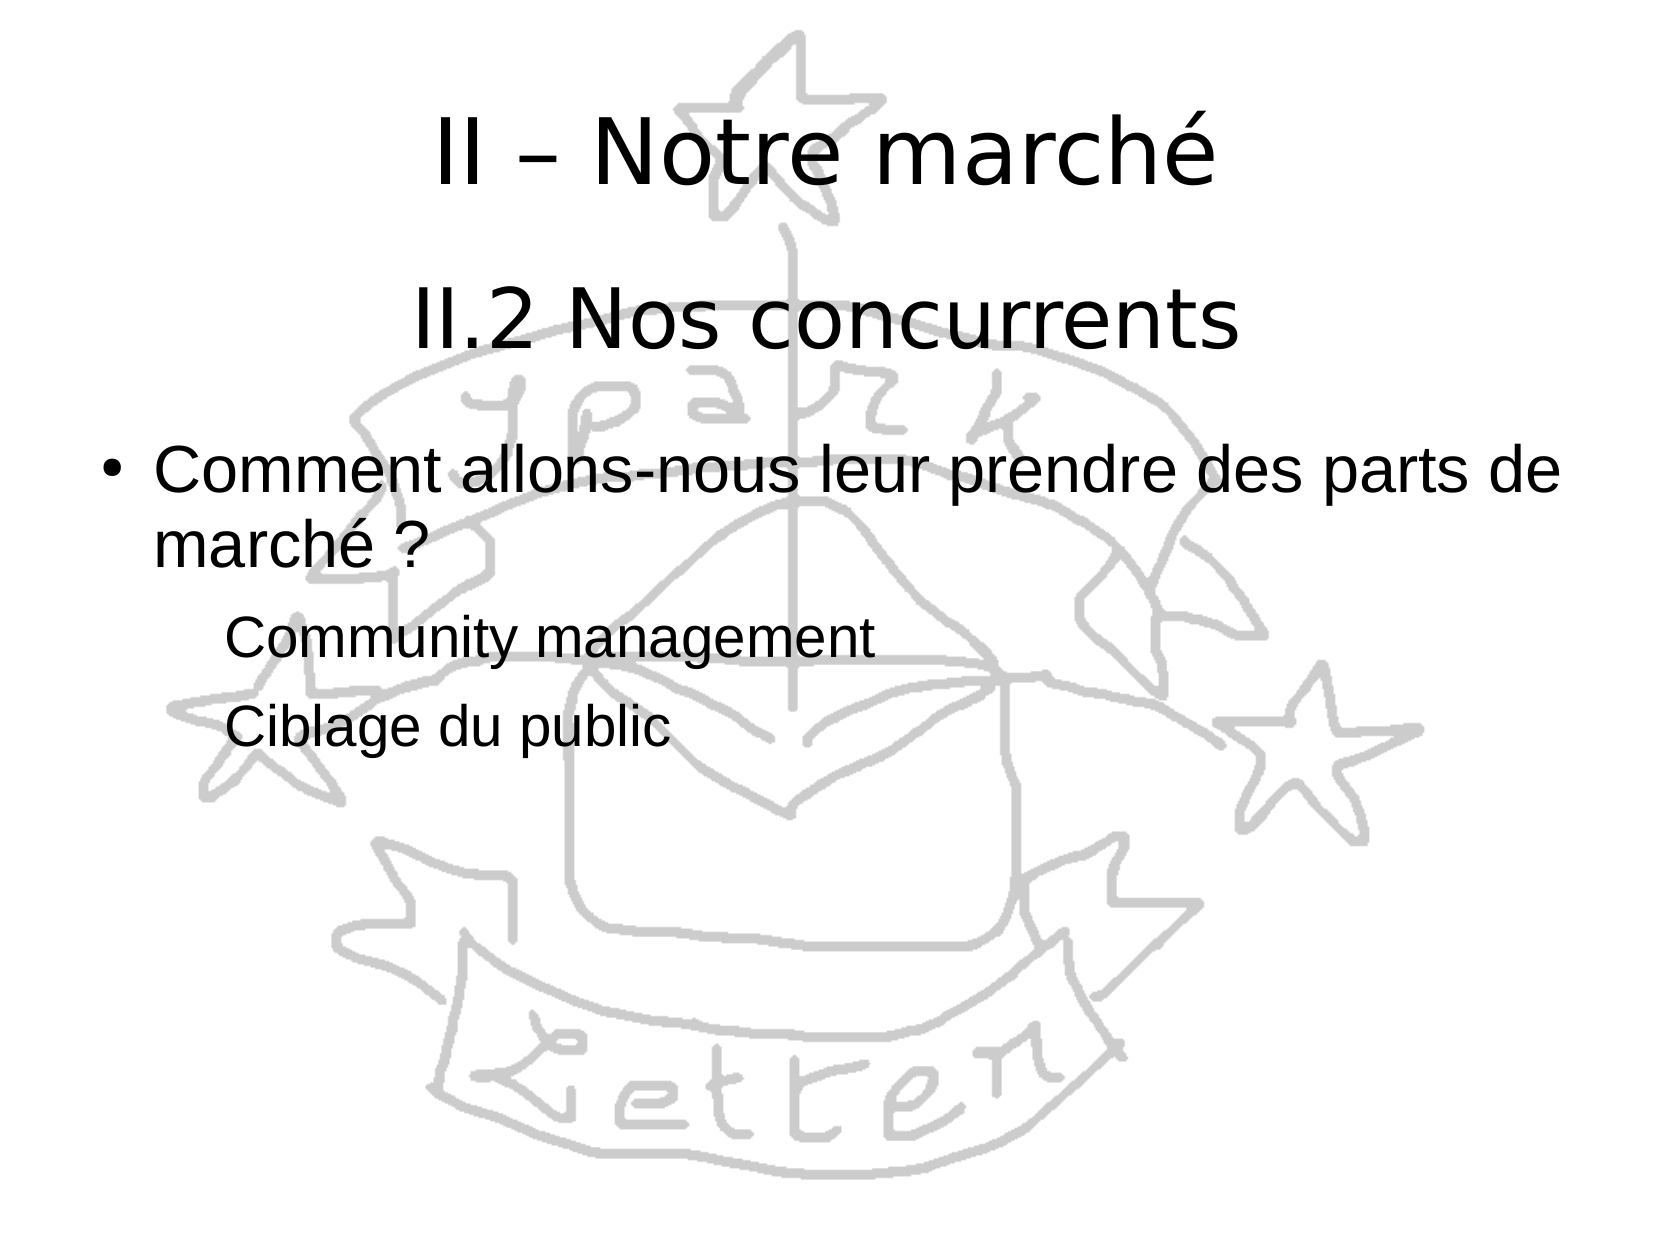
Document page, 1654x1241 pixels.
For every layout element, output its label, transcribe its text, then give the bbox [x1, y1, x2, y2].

picture [29, 361, 1648, 1241]
list Comment allons-nous leur prendre des parts de marché ? Community management Ciblage du public [82, 431, 1571, 1152]
text_box II.2 Nos concurrents [0, 263, 1654, 361]
picture [29, 11, 1648, 263]
title II – Notre marché [82, 49, 1571, 257]
